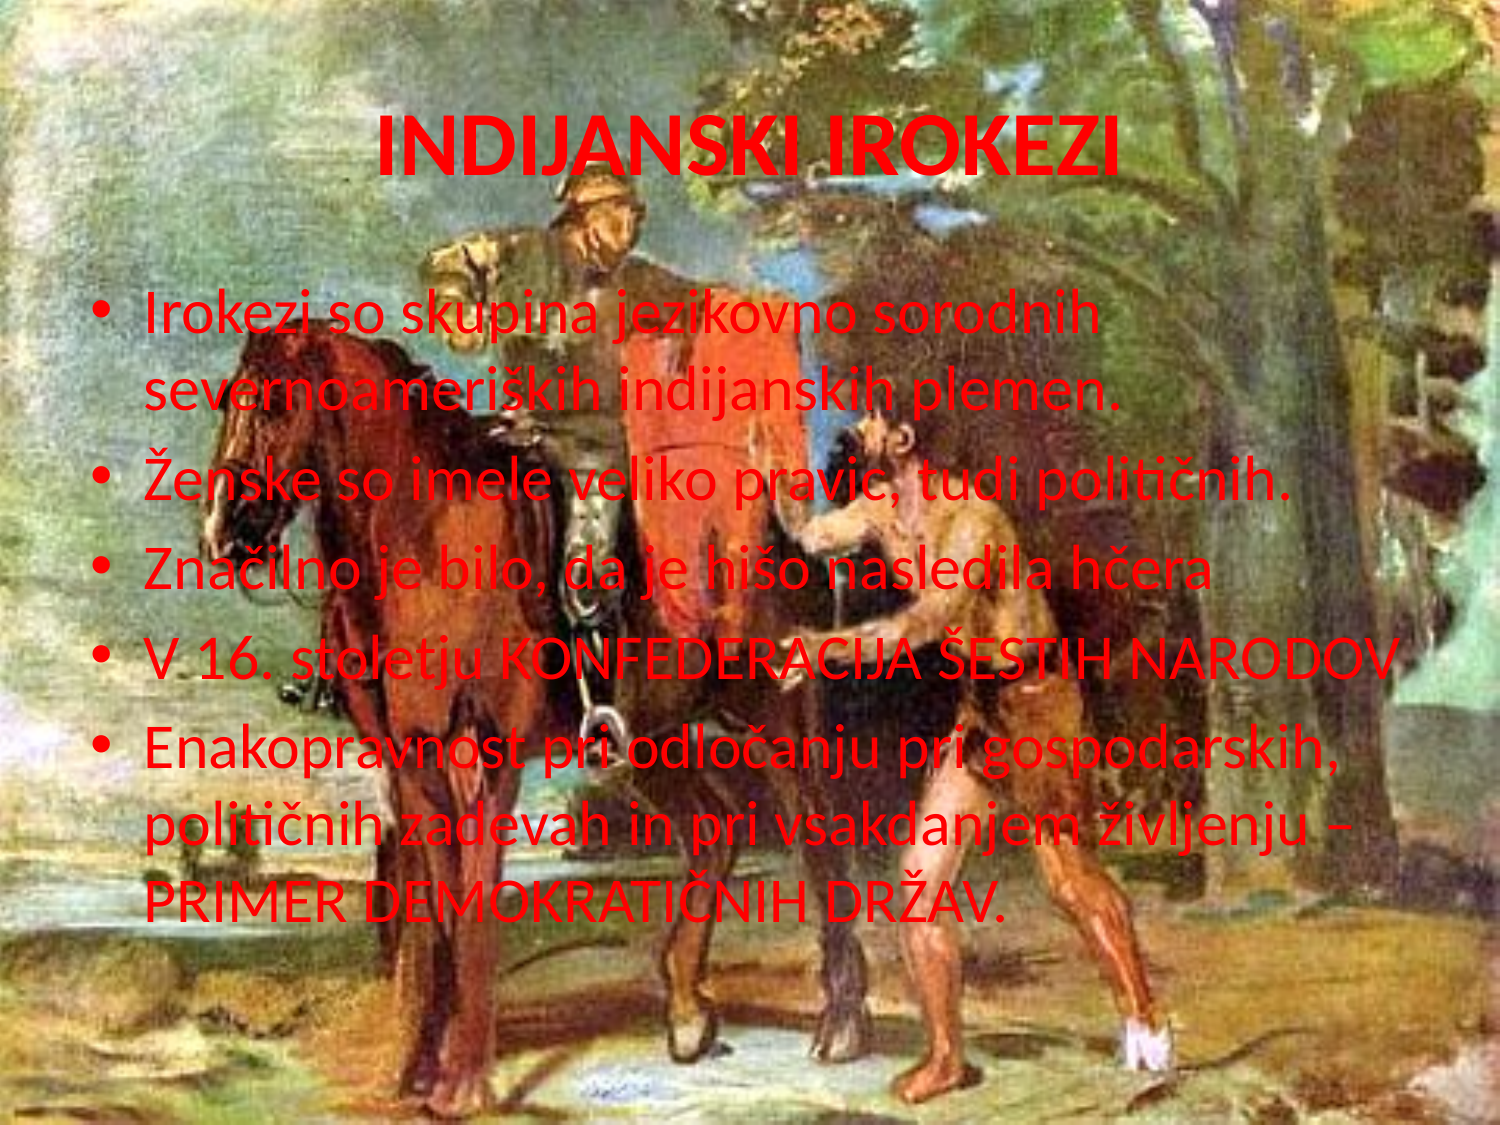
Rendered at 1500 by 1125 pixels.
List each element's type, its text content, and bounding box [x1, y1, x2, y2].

picture [0, 0, 1500, 1125]
title INDIJANSKI IROKEZI [75, 45, 1425, 233]
list Irokezi so skupina jezikovno sorodnih severnoameriških indijanskih plemen. Ženske so imele veliko pravic, tudi političnih. Značilno je bilo, da je hišo nasledila hčera V 16. stoletju KONFEDERACIJA ŠESTIH NARODOV Enakopravnost pri odločanju pri gospodarskih, političnih zadevah in pri vsakdanjem življenju – PRIMER DEMOKRATIČNIH DRŽAV. [75, 262, 1425, 1005]
